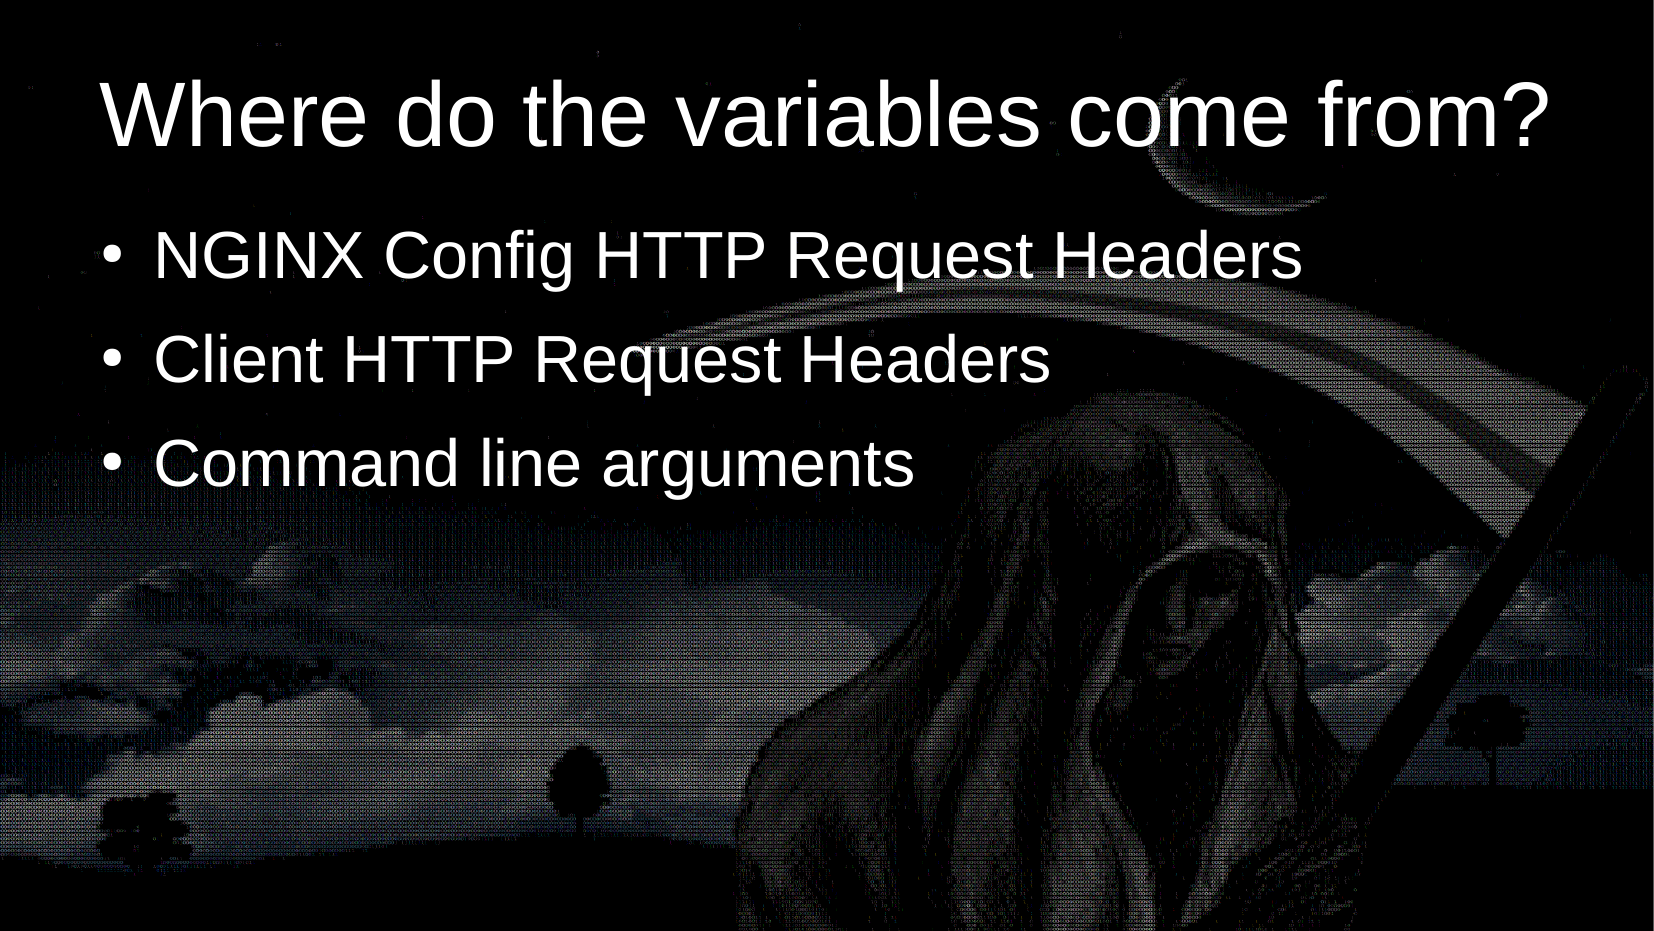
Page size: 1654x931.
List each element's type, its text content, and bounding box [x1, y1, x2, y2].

picture [0, 0, 1654, 931]
list NGINX Config HTTP Request Headers Client HTTP Request Headers Command line arguments [82, 217, 1571, 758]
title Where do the variables come from? [82, 37, 1571, 193]
